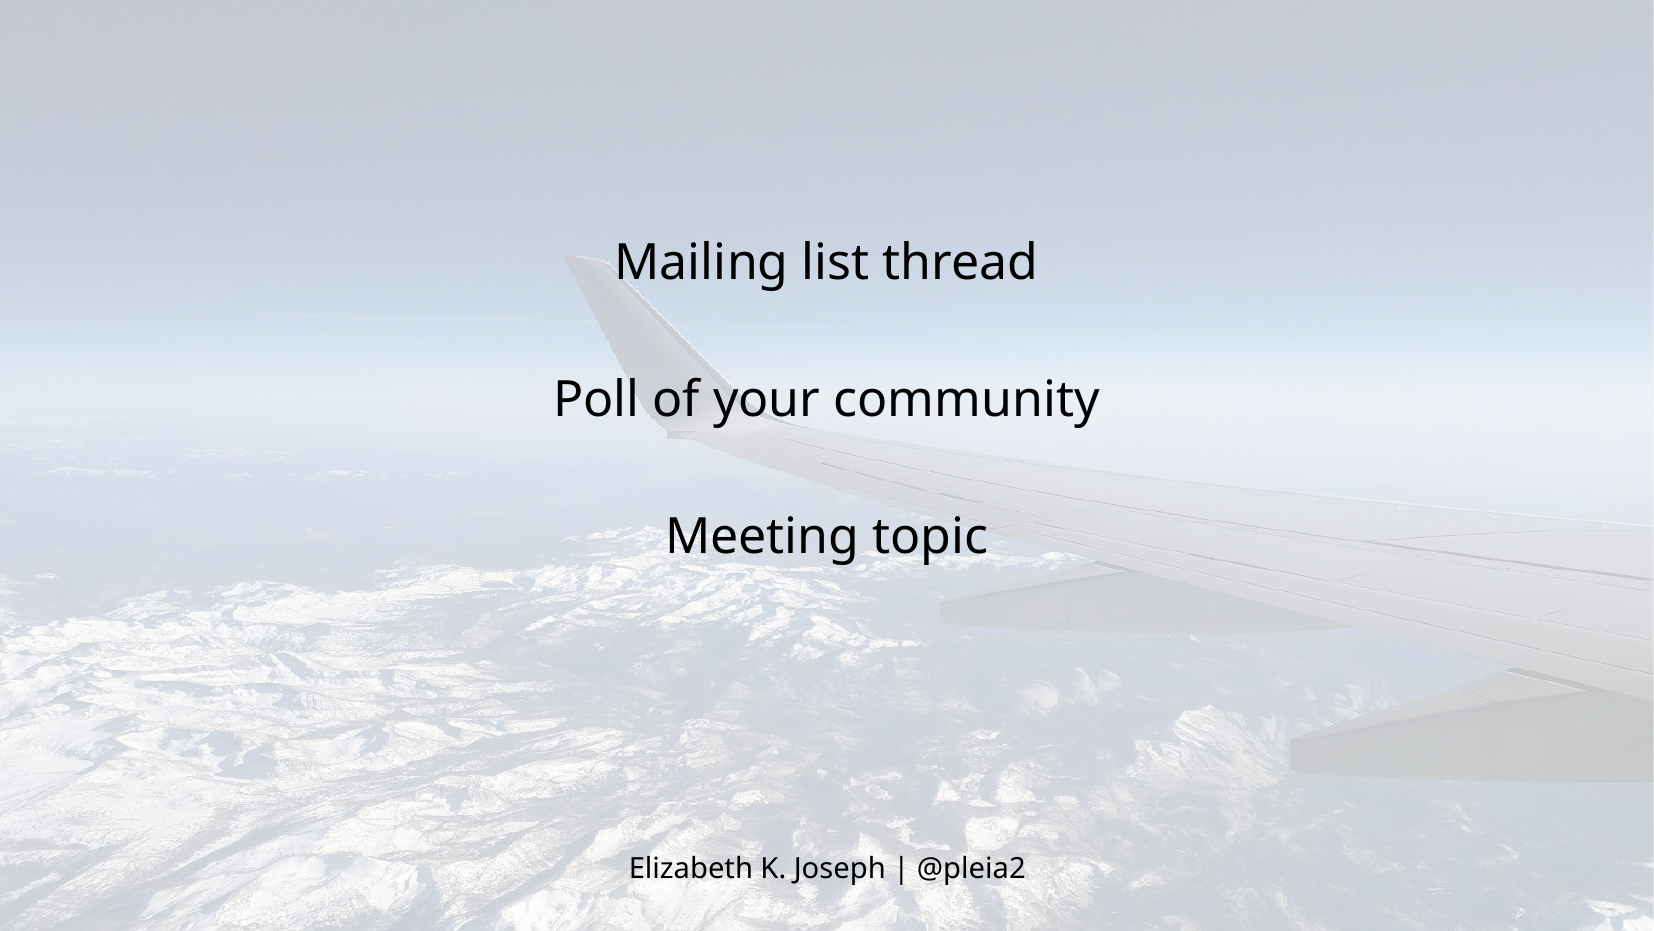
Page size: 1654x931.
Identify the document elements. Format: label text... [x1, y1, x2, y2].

subtitle Mailing list thread Poll of your community Meeting topic [82, 37, 1571, 758]
picture [0, 0, 1654, 931]
